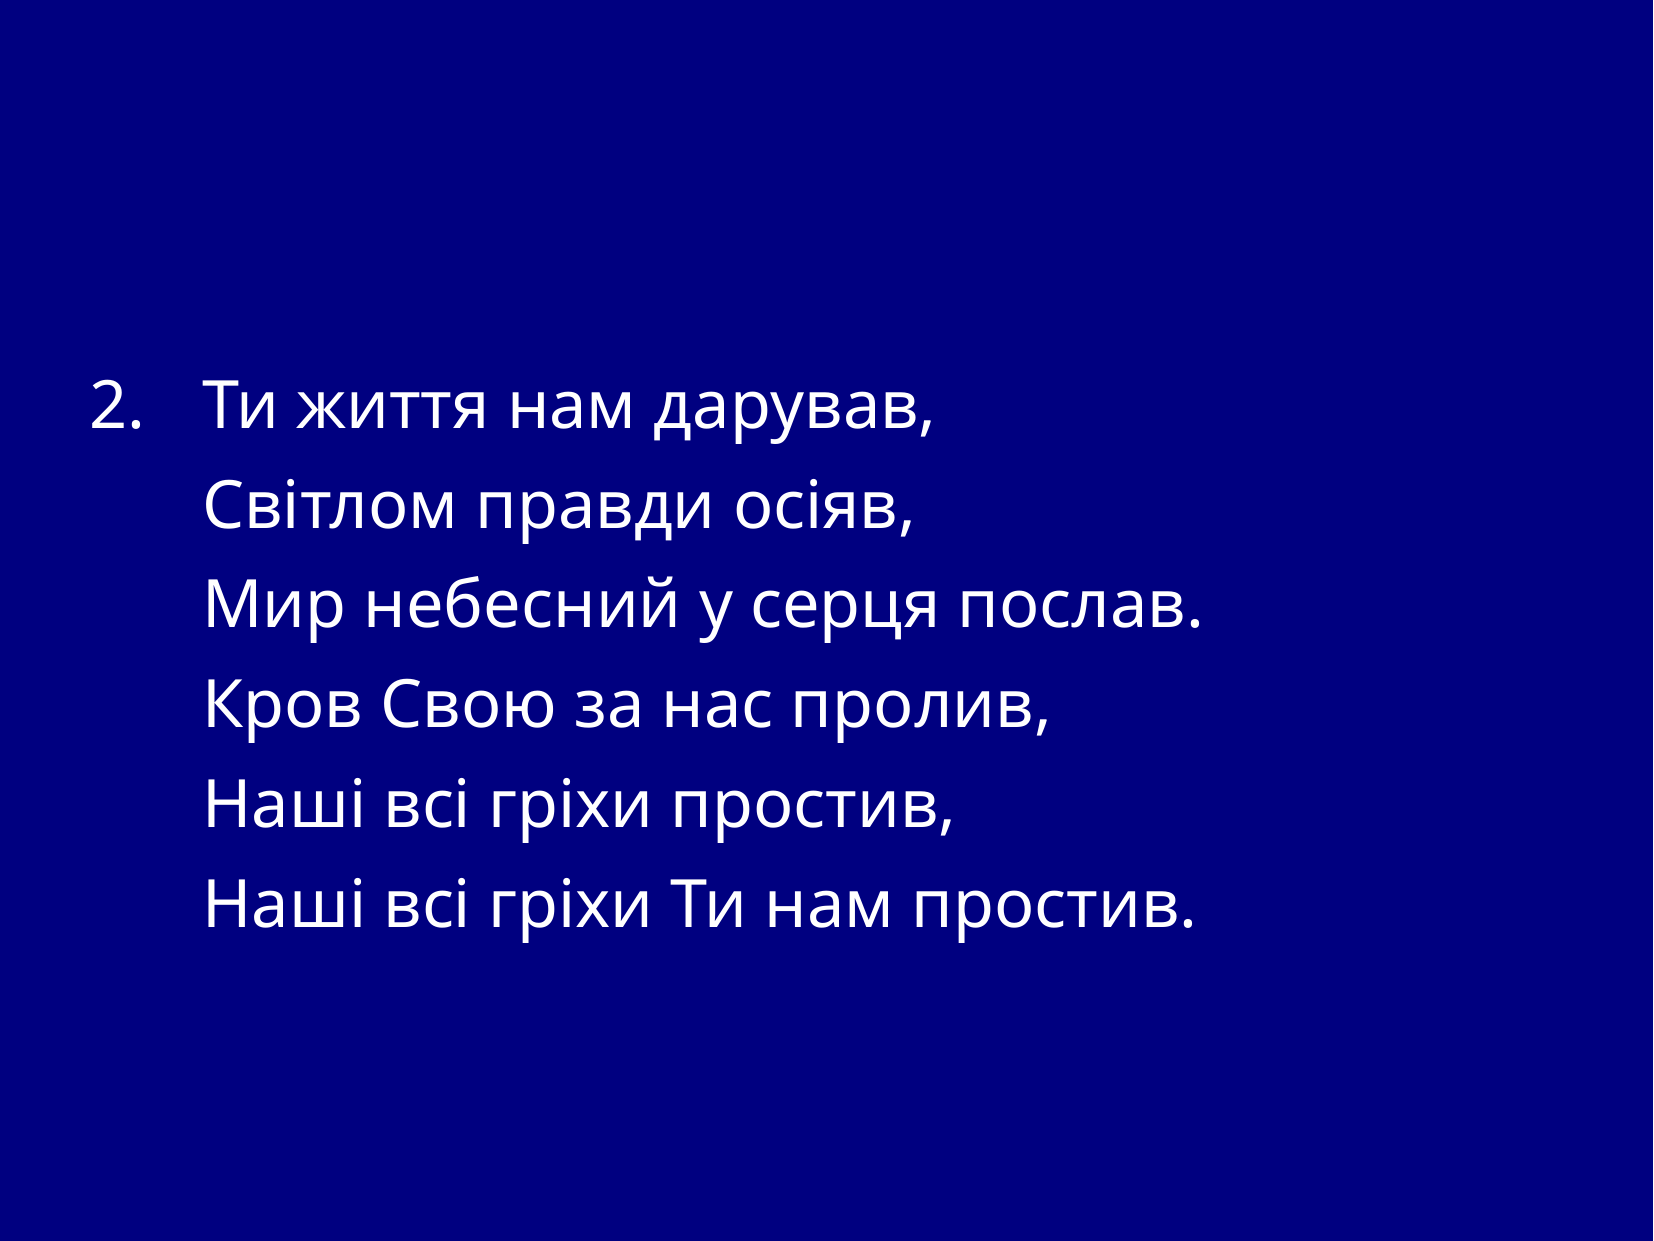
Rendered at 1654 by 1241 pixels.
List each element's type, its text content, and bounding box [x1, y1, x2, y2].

text_box 2. Ти життя нам дарував, Світлом правди осіяв, Мир небесний у серця послав. Кров Свою за нас пролив, Наші всі гріхи простив, Наші всі гріхи Ти нам простив. [75, 150, 1576, 1163]
